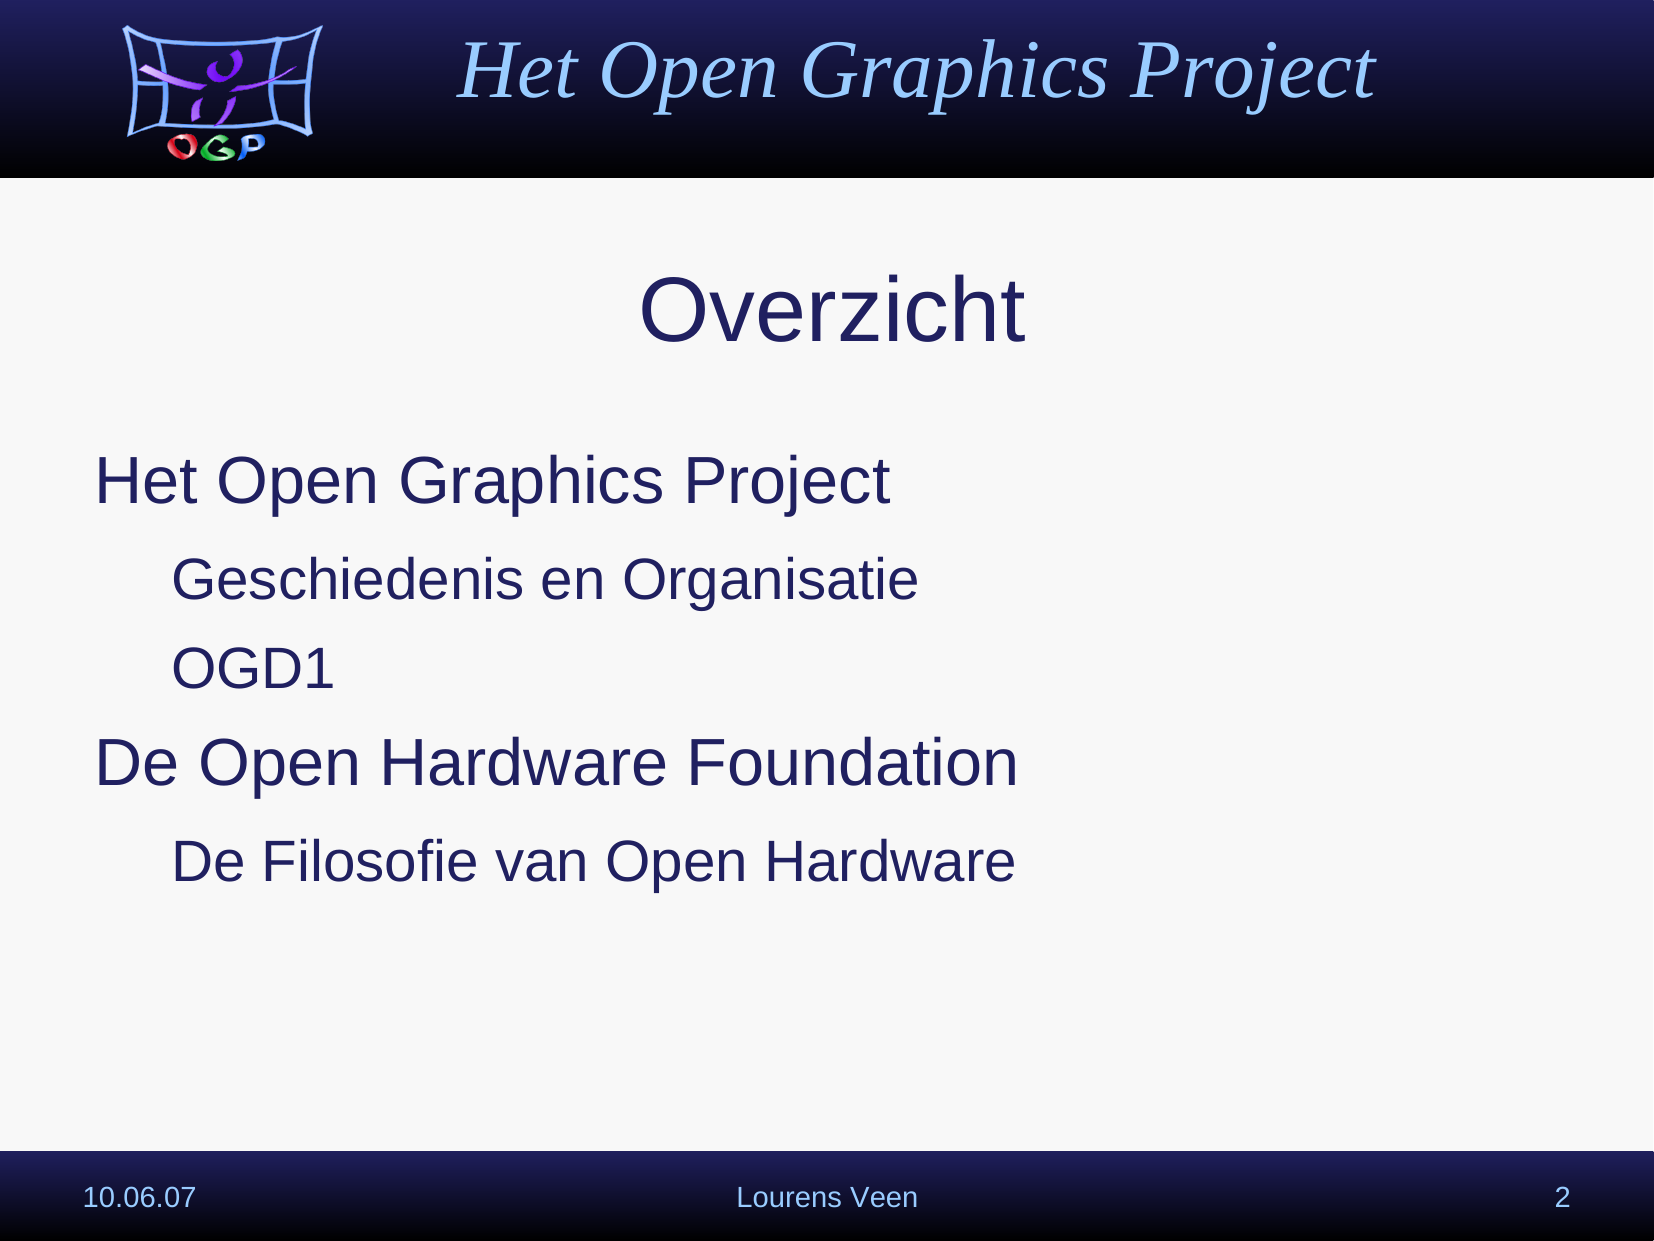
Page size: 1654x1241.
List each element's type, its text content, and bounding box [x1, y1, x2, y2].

picture [122, 25, 323, 161]
list Het Open Graphics Project Geschiedenis en Organisatie OGD1 De Open Hardware Foundation De Filosofie van Open Hardware [76, 442, 1565, 1094]
title Overzicht [88, 242, 1577, 379]
